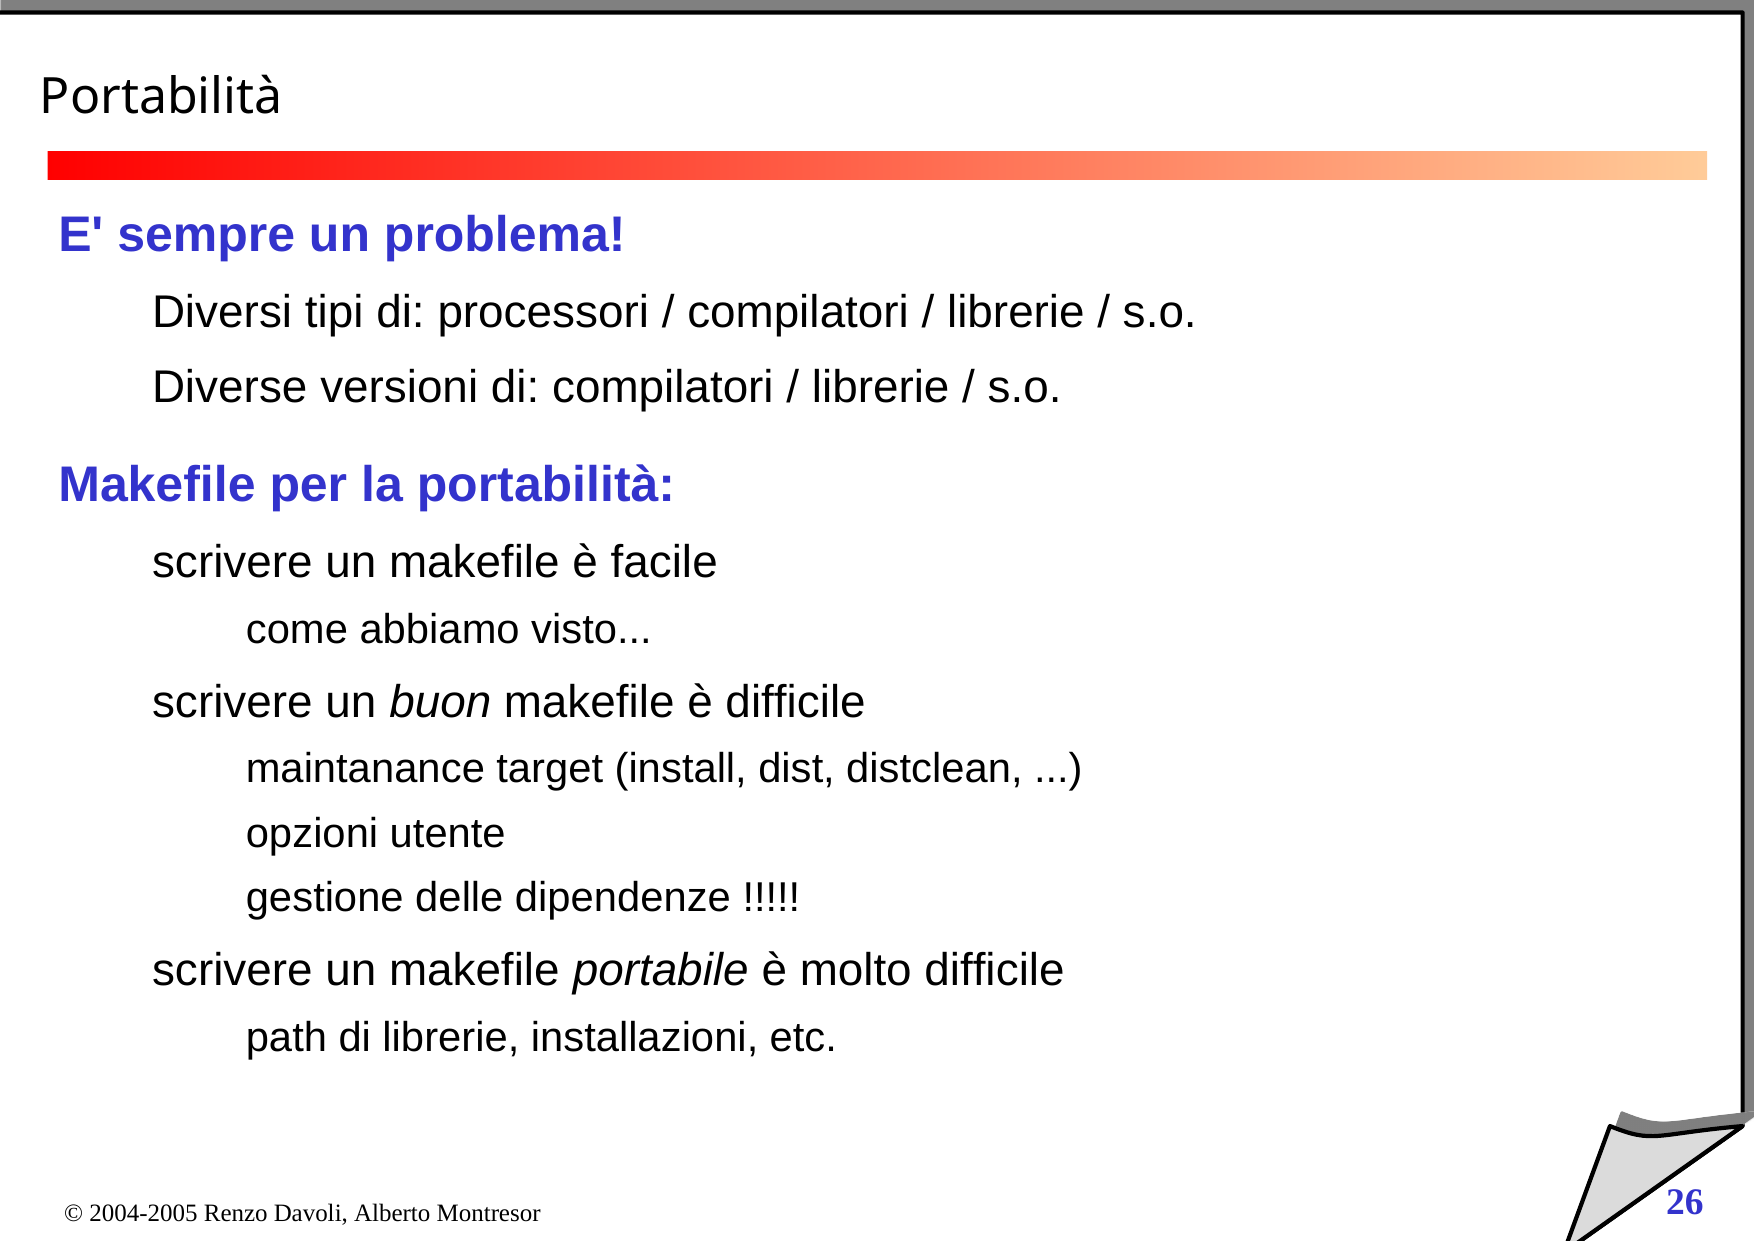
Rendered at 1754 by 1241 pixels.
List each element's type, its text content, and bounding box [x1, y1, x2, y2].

title Portabilità [40, 49, 1714, 144]
list E' sempre un problema! Diversi tipi di: processori / compilatori / librerie / s.o. Diverse versioni di: compilatori / librerie / s.o. Makefile per la portabilità: scrivere un makefile è facile come abbiamo visto... scrivere un buon makefile è difficile maintanance target (install, dist, distclean, ...) opzioni utente gestione delle dipendenze !!!!! scrivere un makefile portabile è molto difficile path di librerie, installazioni, etc. [58, 206, 1696, 1150]
